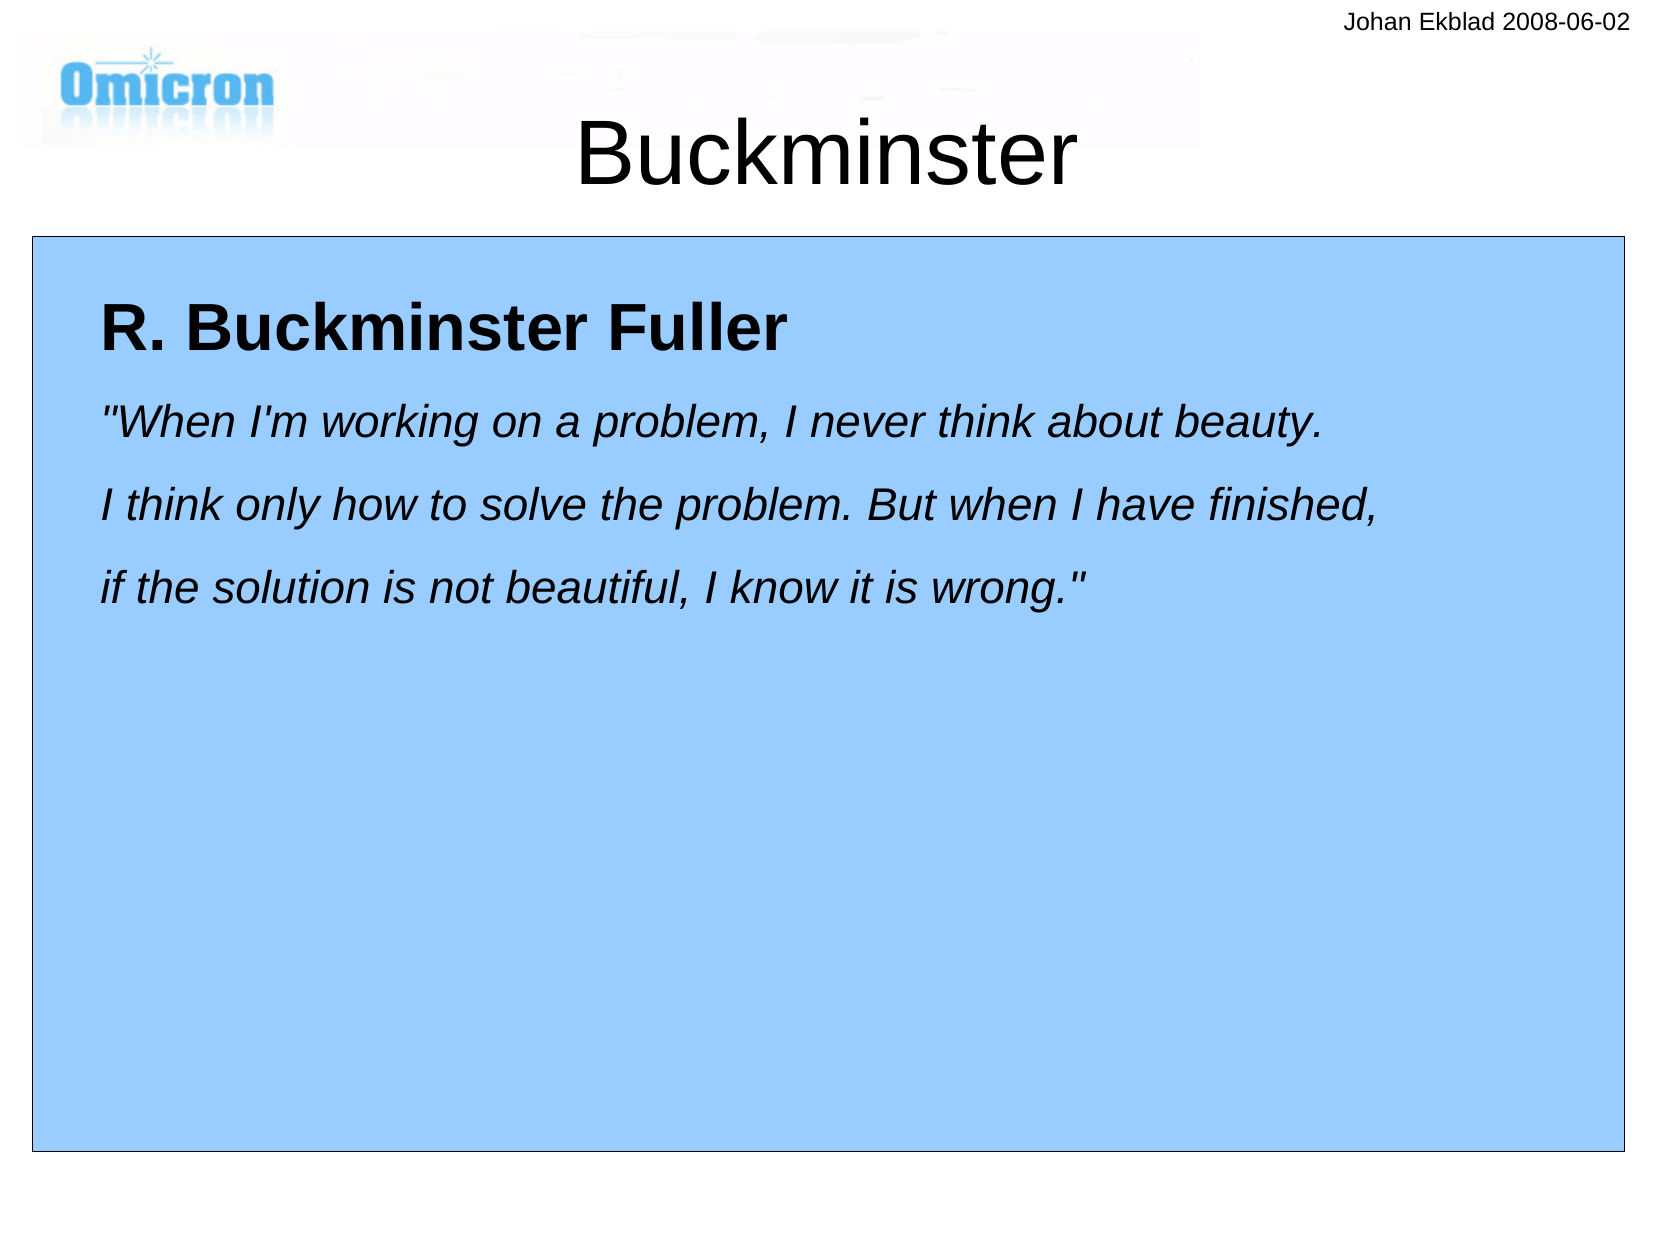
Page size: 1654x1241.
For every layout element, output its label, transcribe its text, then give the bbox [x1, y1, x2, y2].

picture [19, 30, 1201, 148]
text_box Johan Ekblad 2008-06-02 [1328, 0, 1647, 47]
title Buckminster [82, 49, 1571, 236]
list R. Buckminster Fuller "When I'm working on a problem, I never think about beauty. I think only how to solve the problem. But when I have finished, if the solution is not beautiful, I know it is wrong." [82, 290, 1571, 1109]
text_box [32, 236, 1625, 1152]
